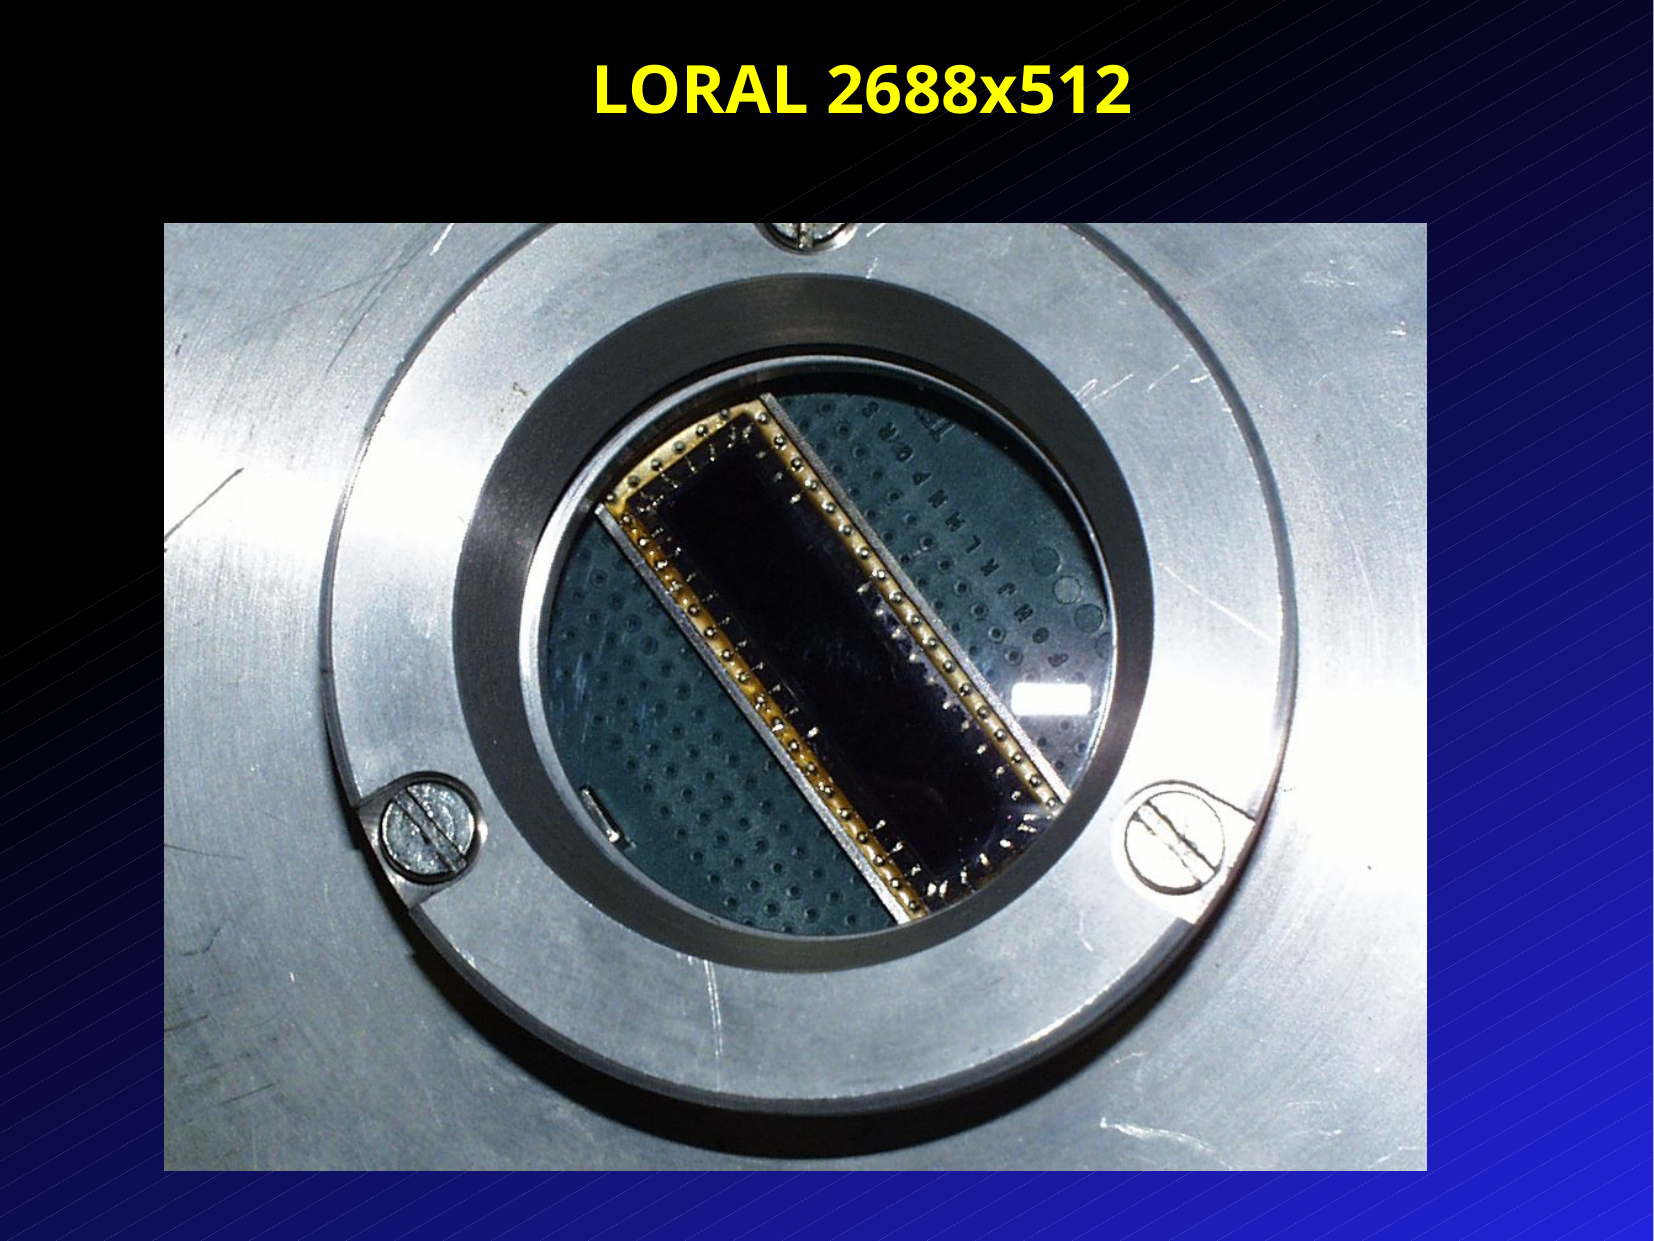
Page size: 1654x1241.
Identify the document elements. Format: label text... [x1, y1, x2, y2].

picture [164, 223, 1427, 1171]
title LORAL 2688x512 [118, 27, 1607, 148]
